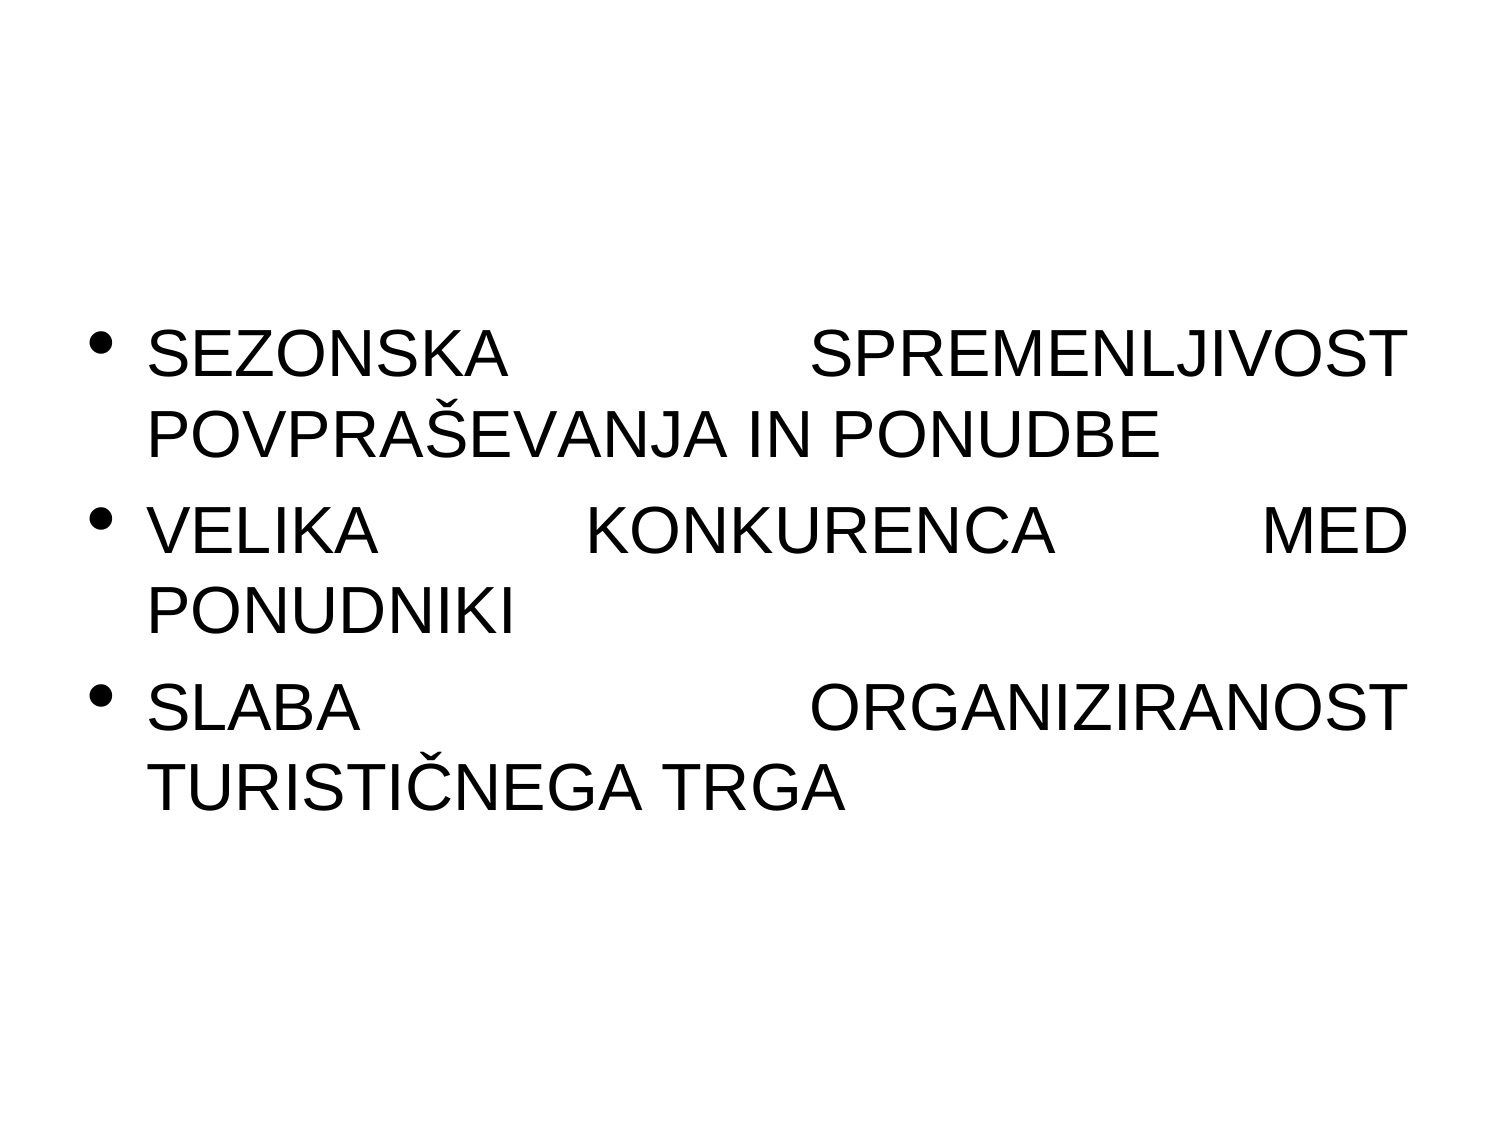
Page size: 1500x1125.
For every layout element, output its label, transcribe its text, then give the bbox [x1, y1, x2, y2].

list SEZONSKA SPREMENLJIVOST POVPRAŠEVANJA IN PONUDBE VELIKA KONKURENCA MED PONUDNIKI SLABA ORGANIZIRANOST TURISTIČNEGA TRGA [75, 302, 1426, 1005]
